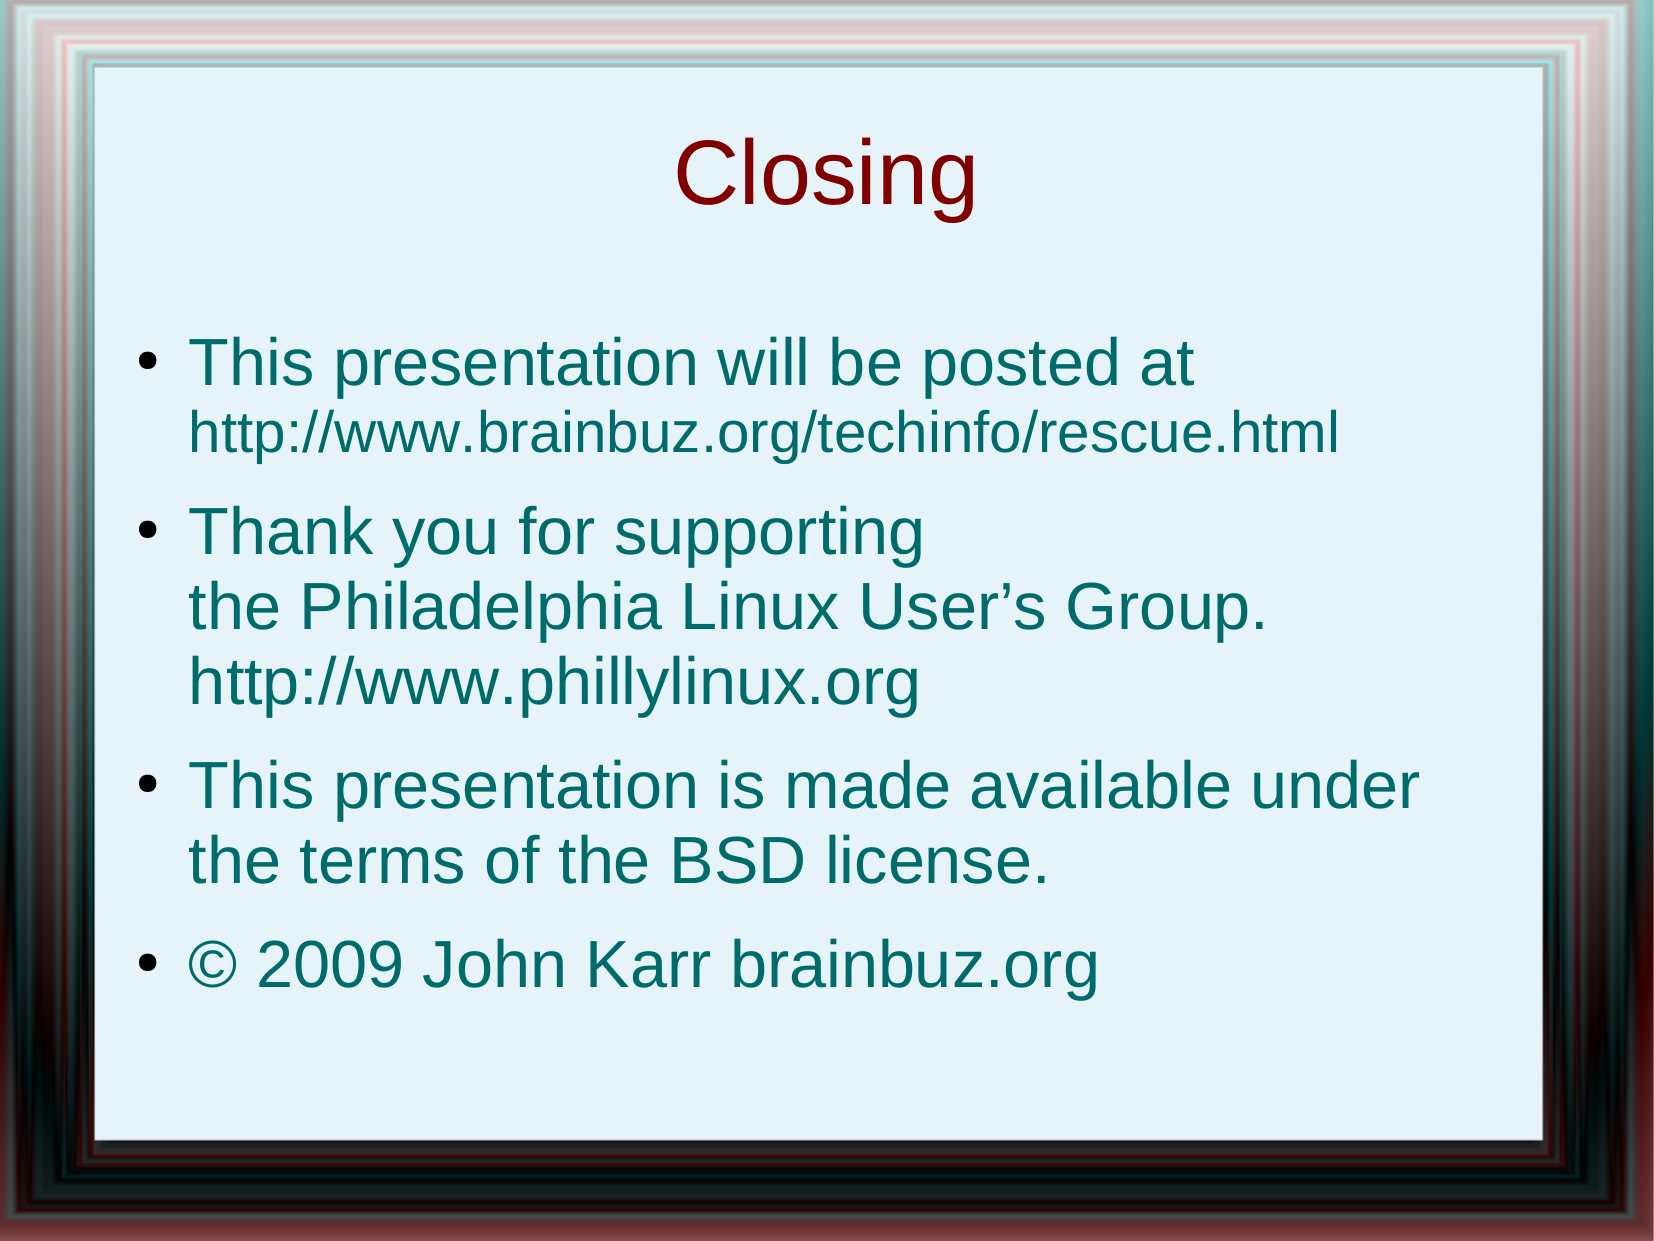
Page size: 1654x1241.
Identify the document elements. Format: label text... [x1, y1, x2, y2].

list This presentation will be posted at http://www.brainbuz.org/techinfo/rescue.html Thank you for supporting the Philadelphia Linux User’s Group. http://www.phillylinux.org This presentation is made available under the terms of the BSD license. © 2009 John Karr brainbuz.org [118, 324, 1506, 1002]
picture [0, 0, 1654, 1241]
title Closing [118, 95, 1536, 250]
